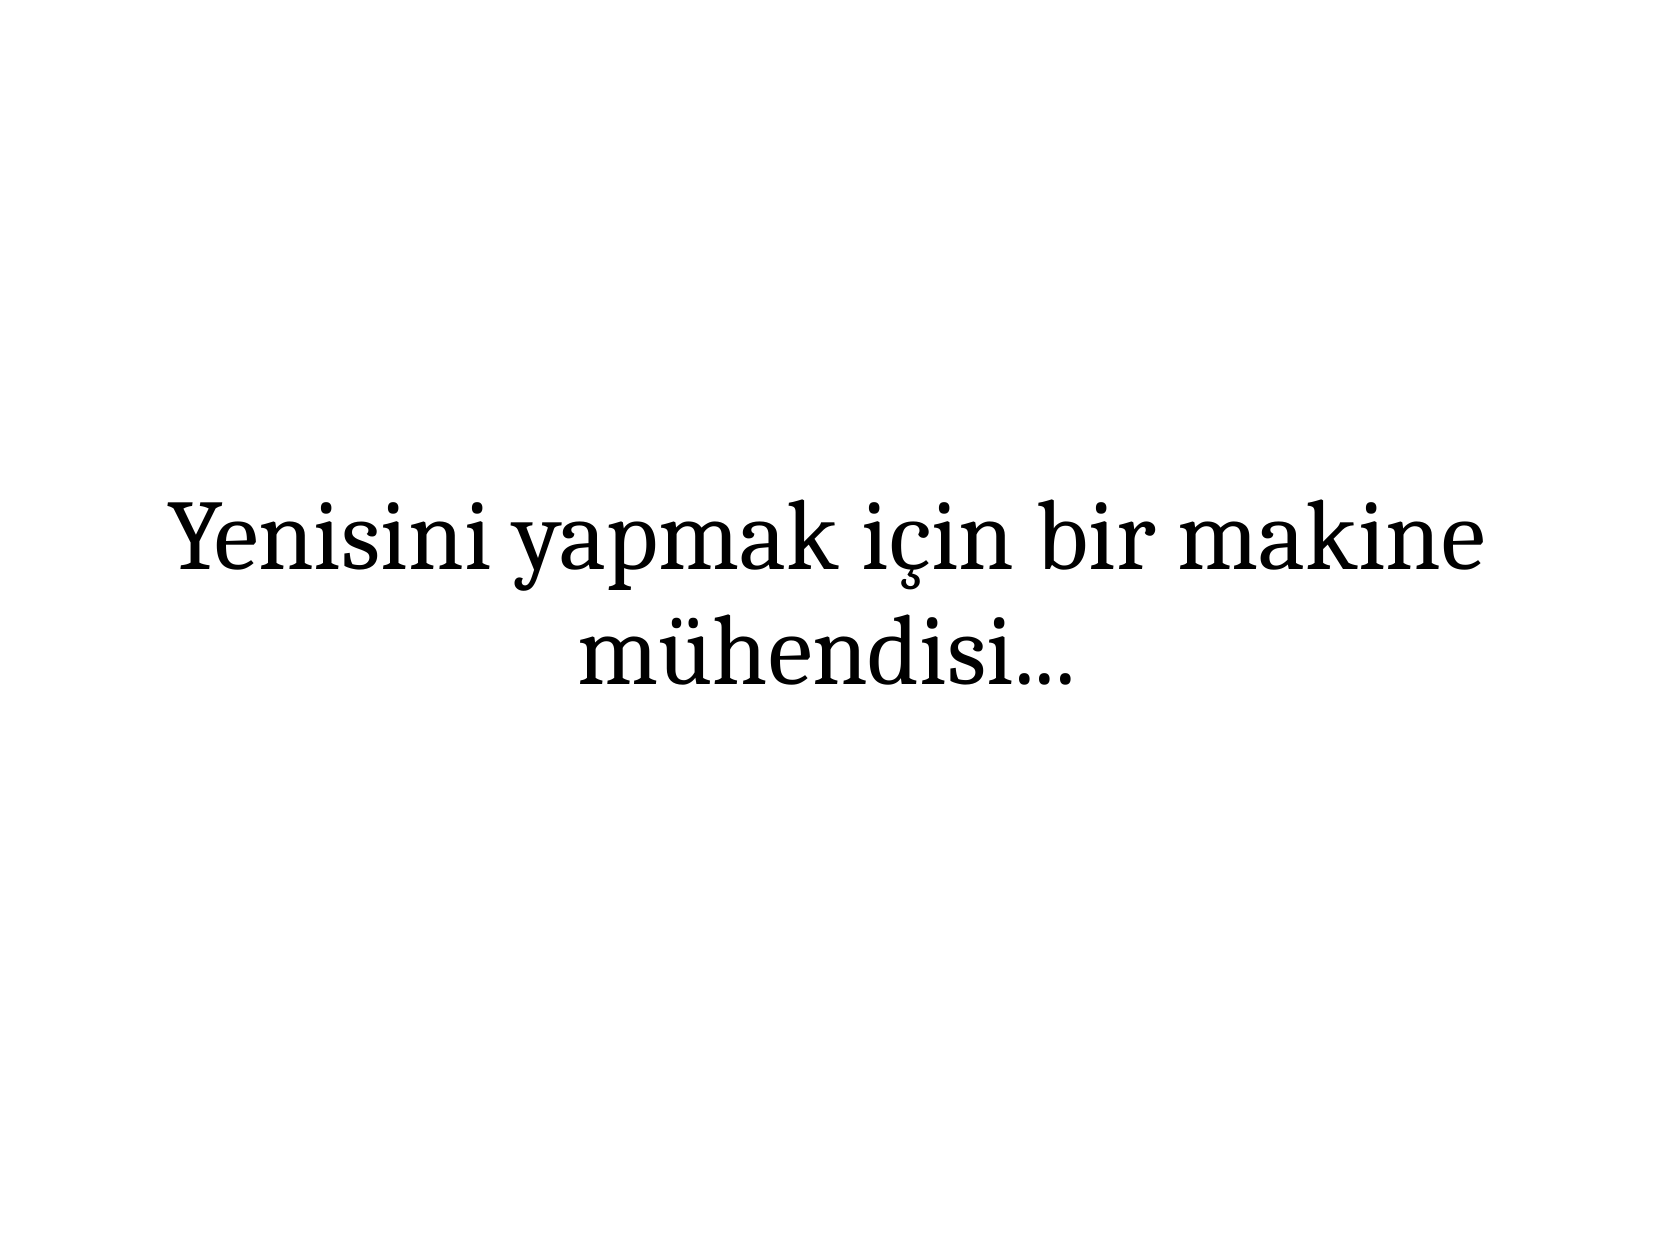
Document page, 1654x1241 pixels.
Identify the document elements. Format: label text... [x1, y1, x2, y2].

title Yenisini yapmak için bir makine mühendisi... [82, 281, 1571, 908]
